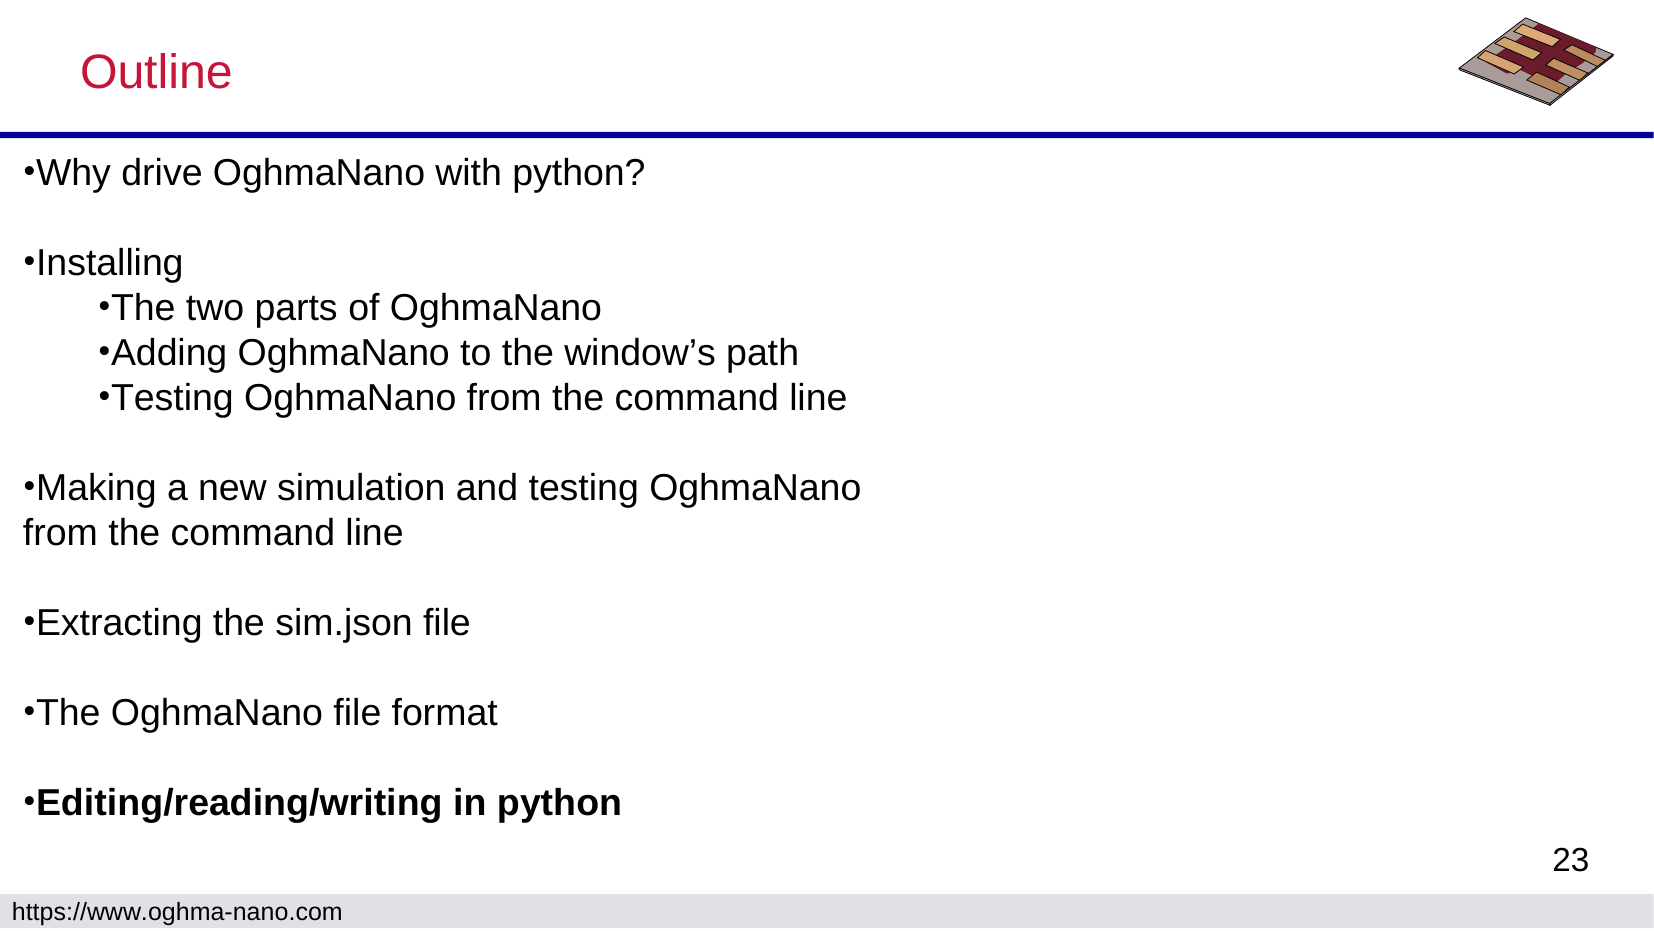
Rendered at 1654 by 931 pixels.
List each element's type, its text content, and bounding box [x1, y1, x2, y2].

title Outline [65, 28, 1430, 116]
text_box Why drive OghmaNano with python? Installing The two parts of OghmaNano Adding OghmaNano to the window’s path Testing OghmaNano from the command line Making a new simulation and testing OghmaNano from the command line Extracting the sim.json file The OghmaNano file format Editing/reading/writing in python [8, 140, 930, 931]
text_box <number> [1537, 831, 1654, 890]
